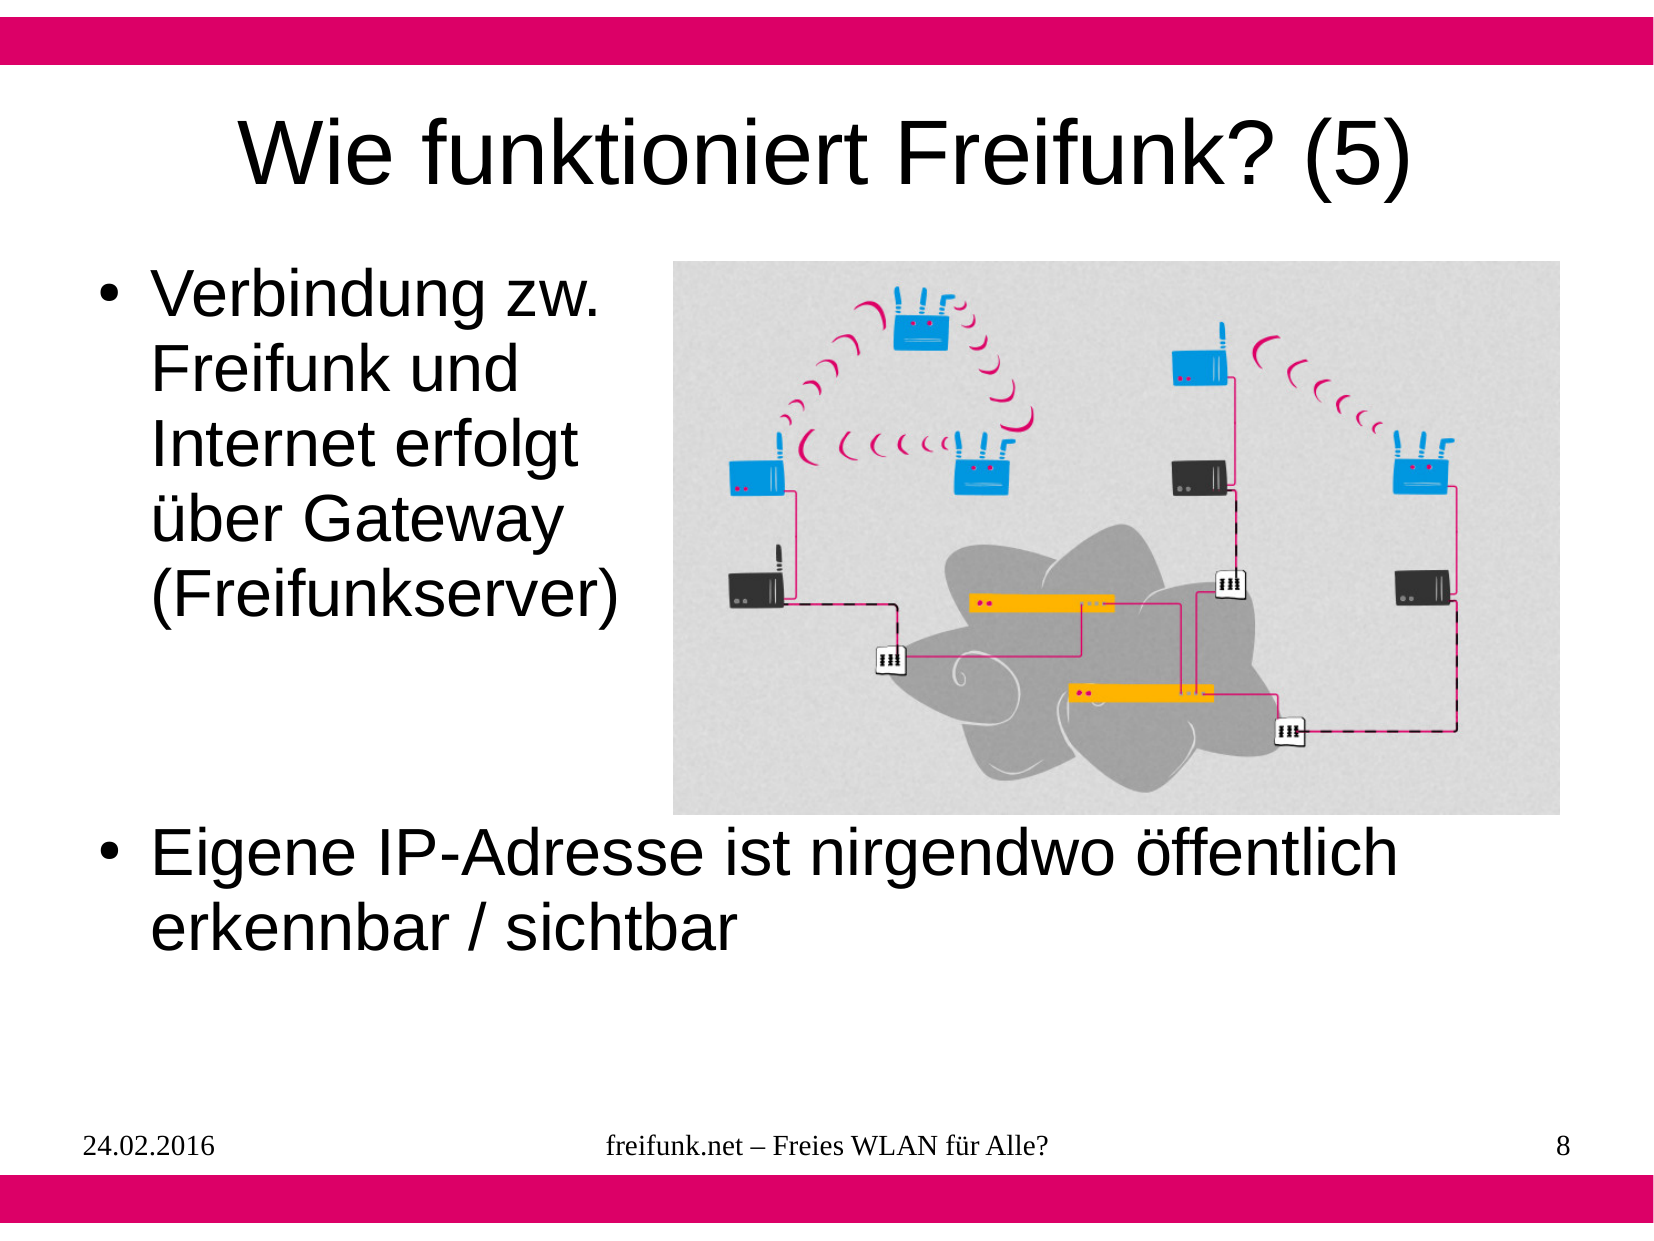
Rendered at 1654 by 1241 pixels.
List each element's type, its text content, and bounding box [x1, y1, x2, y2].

list Verbindung zw. Freifunk und Internet erfolgt über Gateway (Freifunkserver) [79, 256, 674, 814]
picture [0, 1175, 1654, 1223]
list Eigene IP-Adresse ist nirgendwo öffentlich erkennbar / sichtbar [79, 814, 1560, 1075]
picture [0, 17, 1654, 65]
title Wie funktioniert Freifunk? (5) [82, 65, 1571, 257]
picture [674, 261, 1560, 814]
